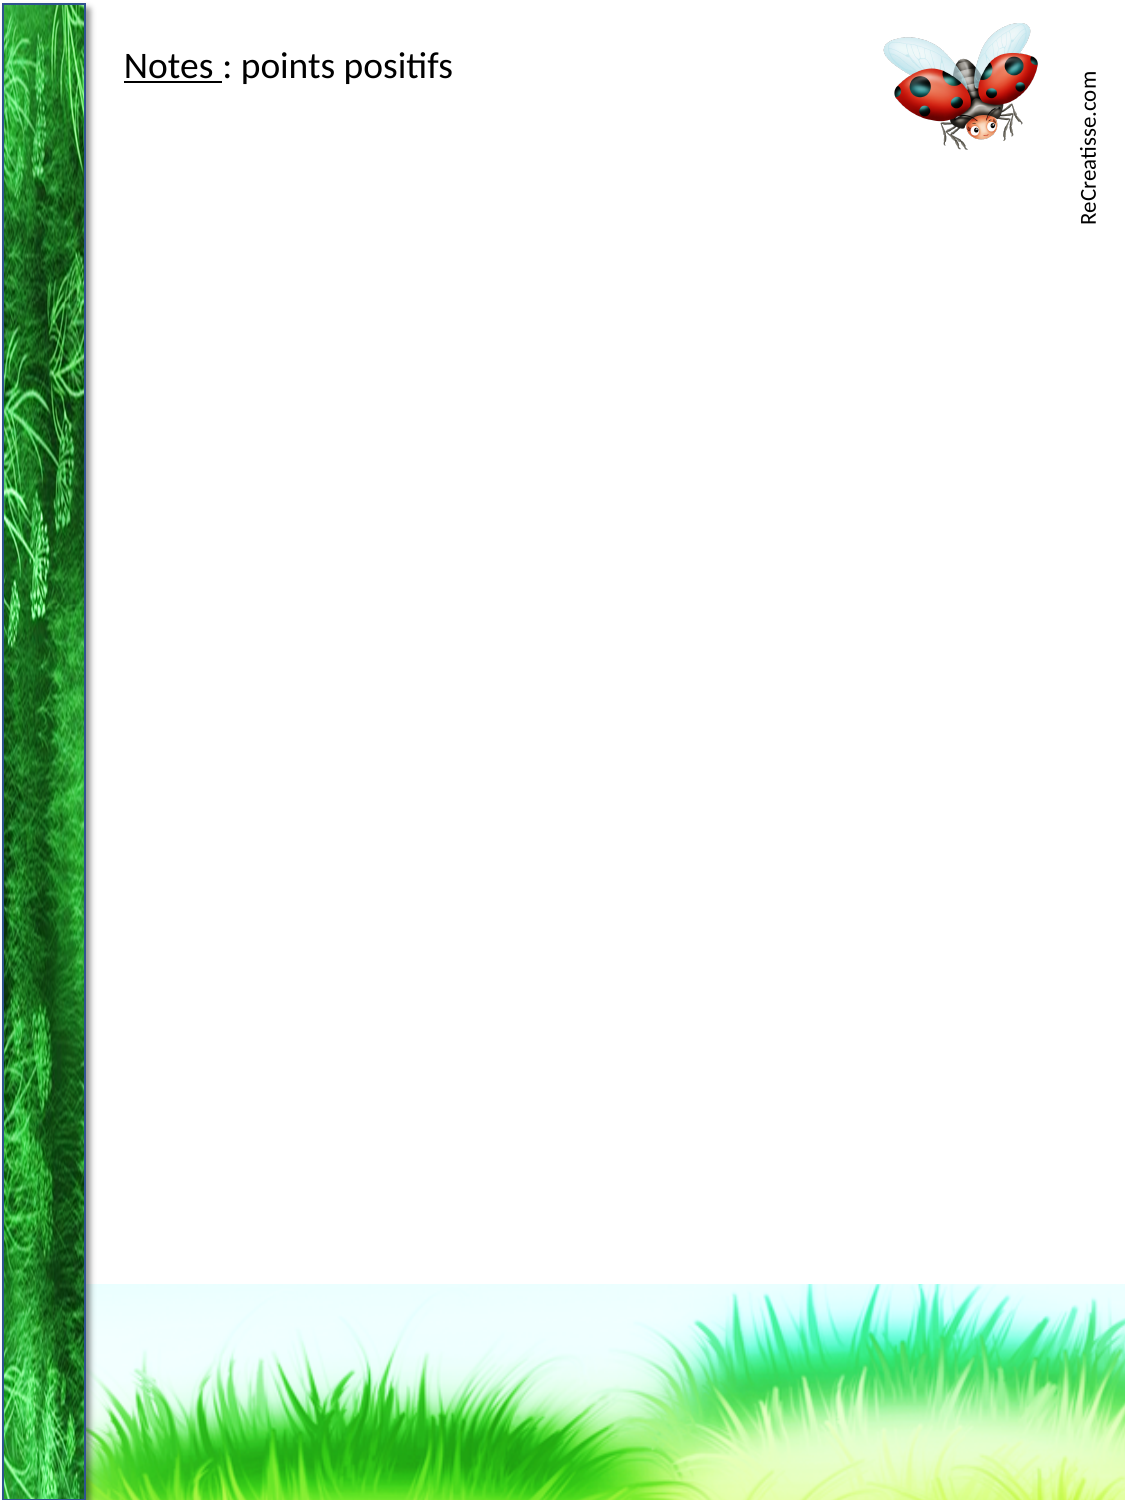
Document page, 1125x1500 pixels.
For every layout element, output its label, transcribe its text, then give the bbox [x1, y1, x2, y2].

text_box Notes : points positifs [108, 33, 685, 95]
picture [0, 0, 1125, 1500]
text_box ReCreatisse.com [1065, 56, 1108, 240]
picture [880, 9, 1049, 157]
